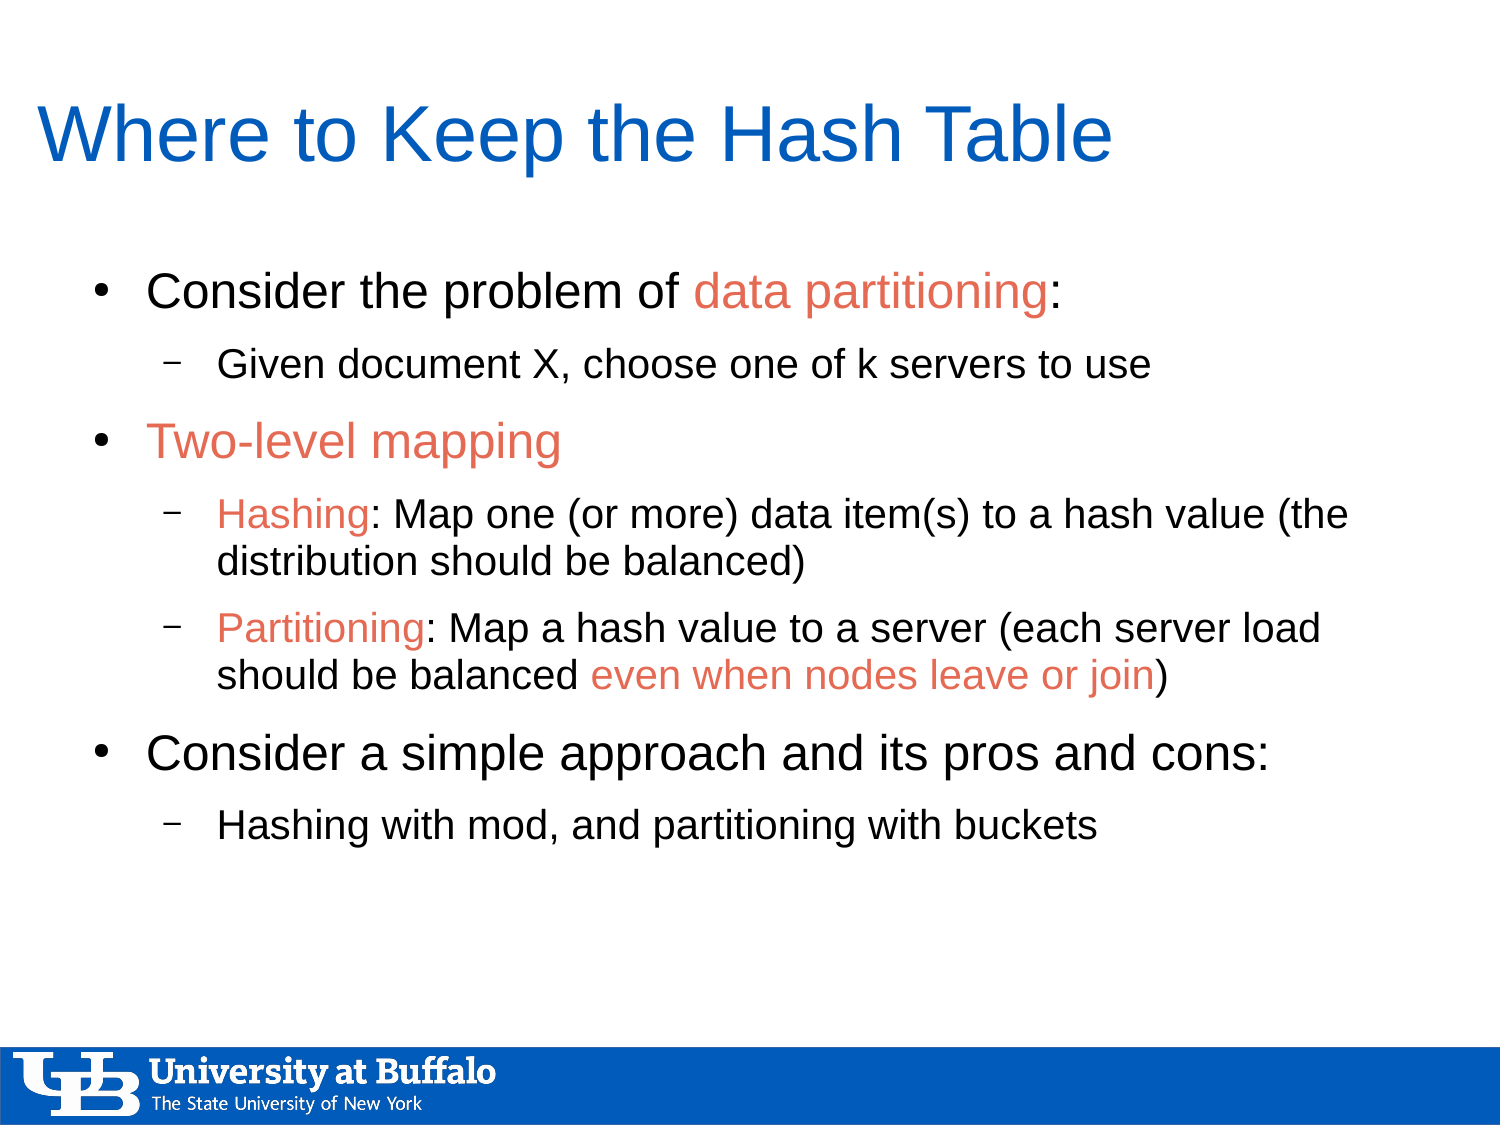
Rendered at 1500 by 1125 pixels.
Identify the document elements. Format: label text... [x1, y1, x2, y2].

picture [13, 1052, 496, 1116]
title Where to Keep the Hash Table [37, 40, 1388, 228]
list Consider the problem of data partitioning: Given document X, choose one of k servers to use Two-level mapping Hashing: Map one (or more) data item(s) to a hash value (the distribution should be balanced) Partitioning: Map a hash value to a server (each server load should be balanced even when nodes leave or join) Consider a simple approach and its pros and cons: Hashing with mod, and partitioning with buckets [75, 263, 1425, 916]
